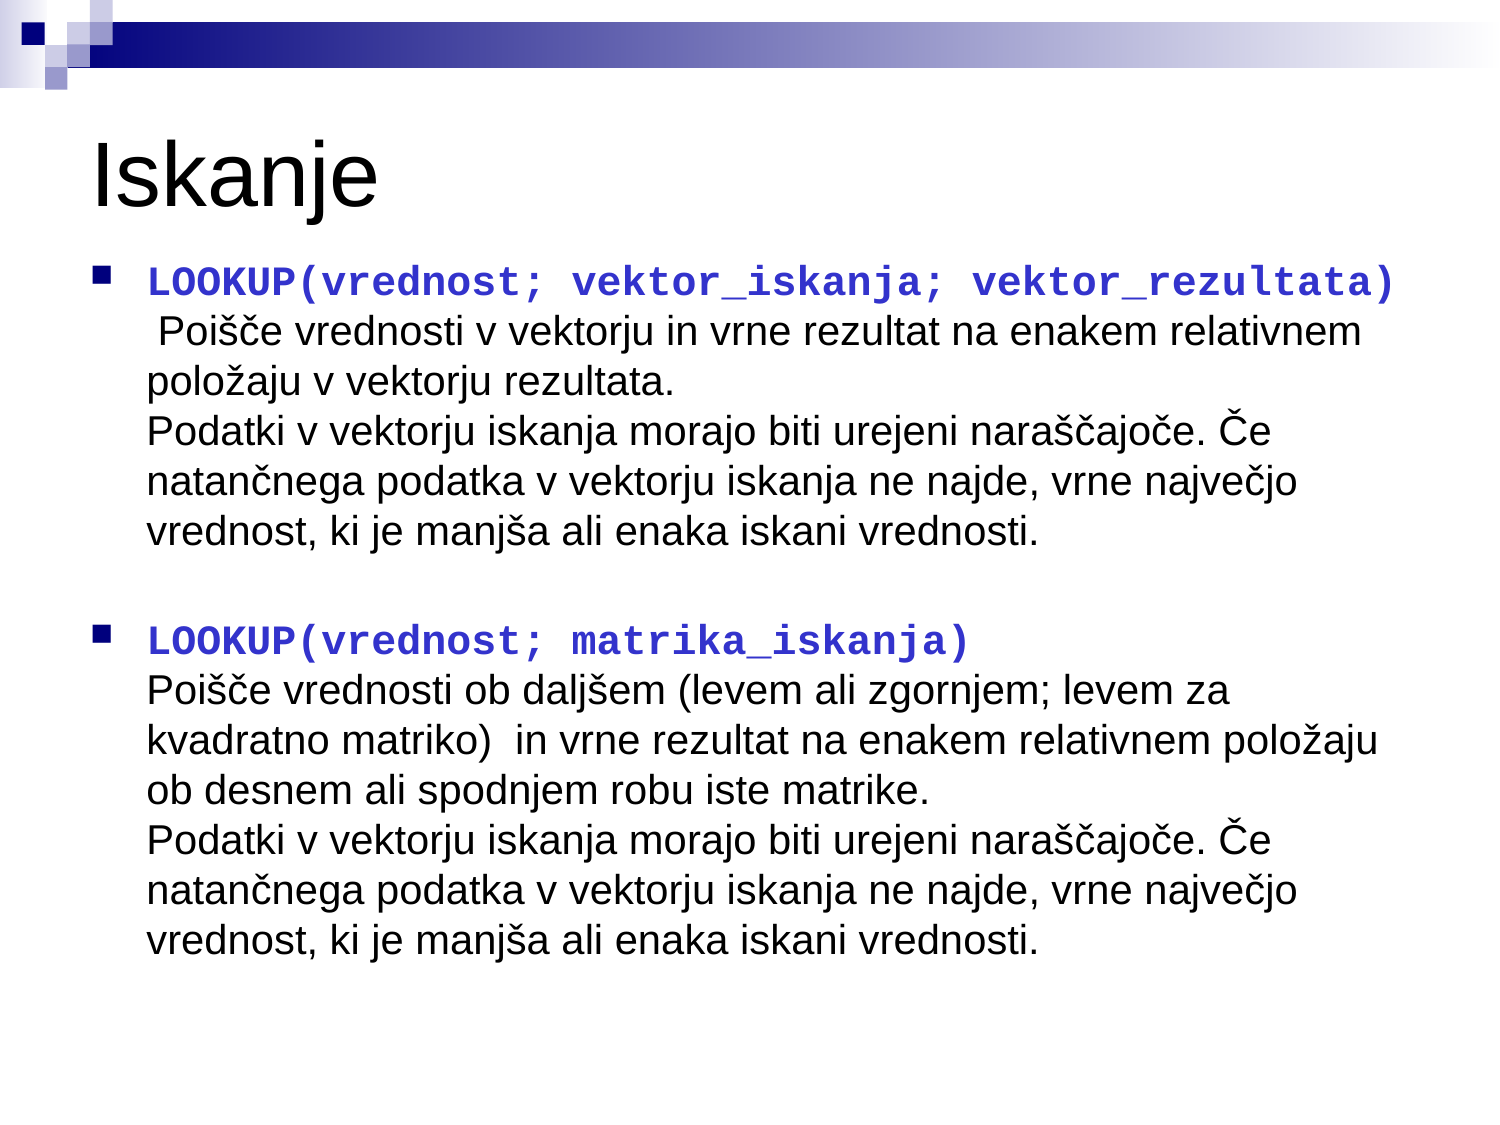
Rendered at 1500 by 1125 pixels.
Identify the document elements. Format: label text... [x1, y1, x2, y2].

list LOOKUP(vrednost; vektor_iskanja; vektor_rezultata) Poišče vrednosti v vektorju in vrne rezultat na enakem relativnem položaju v vektorju rezultata. Podatki v vektorju iskanja morajo biti urejeni naraščajoče. Če natančnega podatka v vektorju iskanja ne najde, vrne največjo vrednost, ki je manjša ali enaka iskani vrednosti. LOOKUP(vrednost; matrika_iskanja) Poišče vrednosti ob daljšem (levem ali zgornjem; levem za kvadratno matriko) in vrne rezultat na enakem relativnem položaju ob desnem ali spodnjem robu iste matrike. Podatki v vektorju iskanja morajo biti urejeni naraščajoče. Če natančnega podatka v vektorju iskanja ne najde, vrne največjo vrednost, ki je manjša ali enaka iskani vrednosti. [75, 246, 1425, 1079]
title Iskanje [75, 105, 1425, 235]
